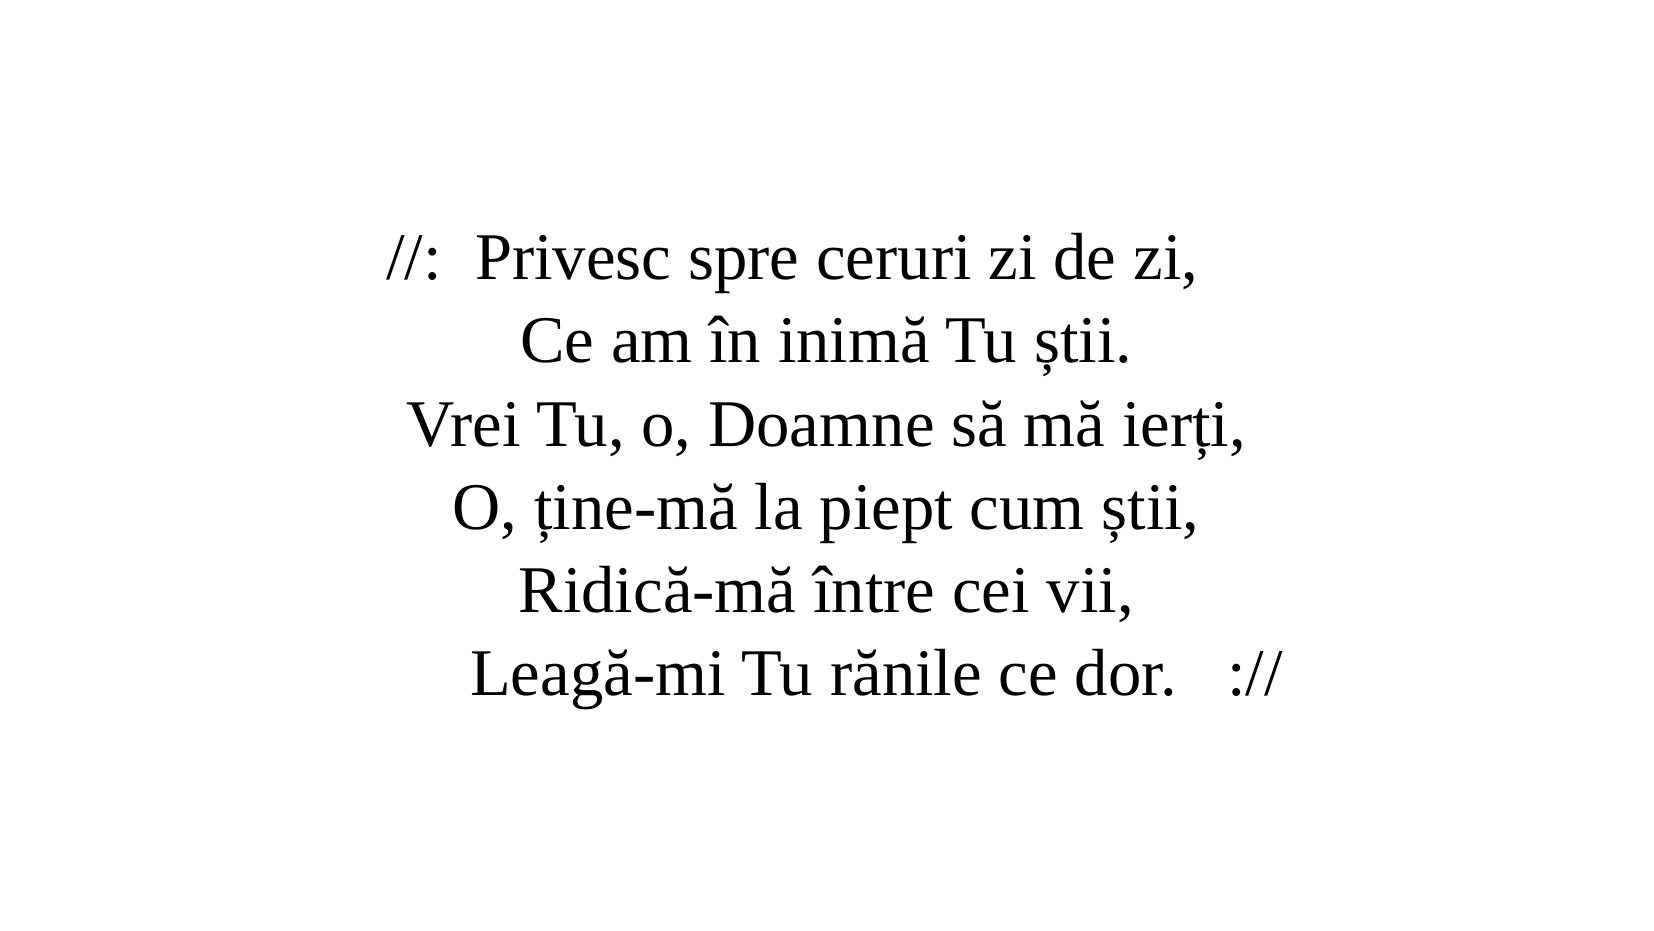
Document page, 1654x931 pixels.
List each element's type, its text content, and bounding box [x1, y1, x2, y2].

subtitle //: Privesc spre ceruri zi de zi, Ce am în inimă Tu știi. Vrei Tu, o, Doamne să mă ierți, O, ține-mă la piept cum știi, Ridică-mă între cei vii, Leagă-mi Tu rănile ce dor. :// [300, 150, 1354, 781]
